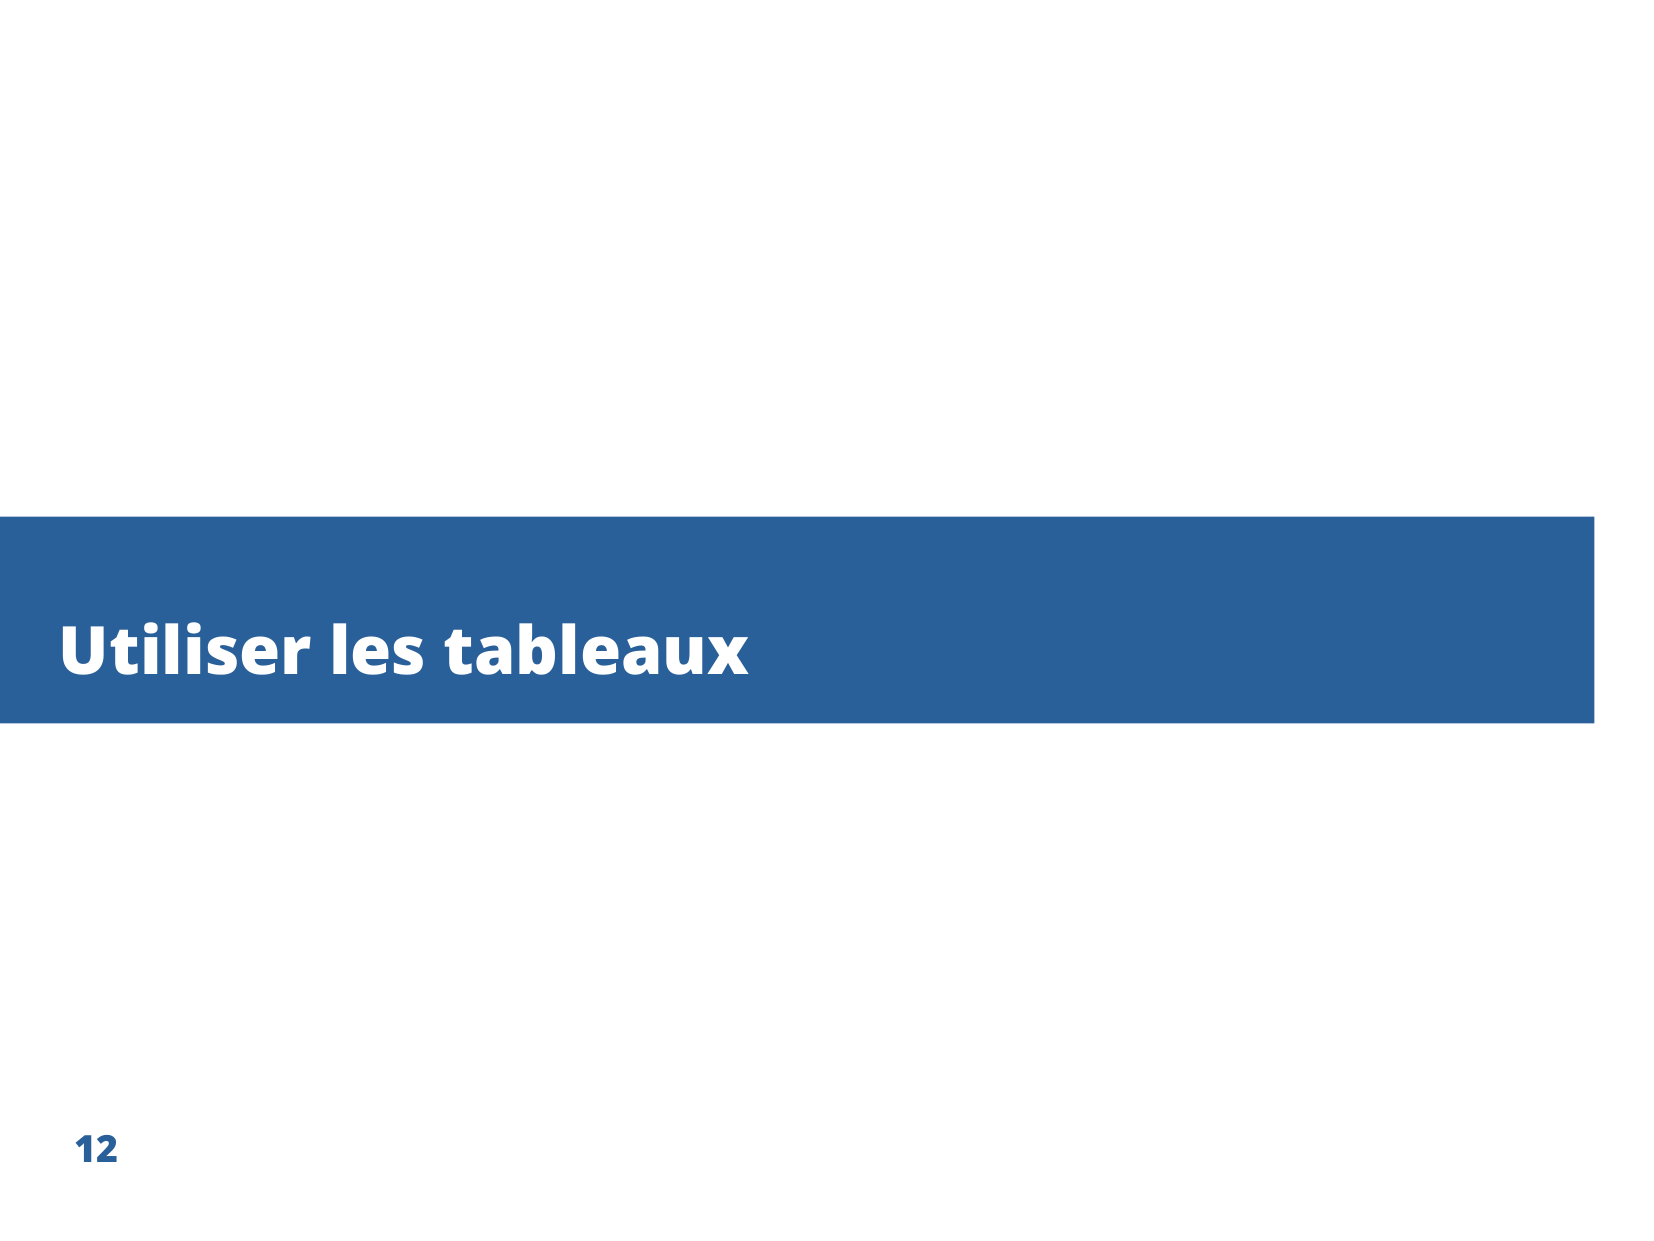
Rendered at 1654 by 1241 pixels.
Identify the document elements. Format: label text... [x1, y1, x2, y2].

title Utiliser les tableaux [59, 546, 1595, 694]
